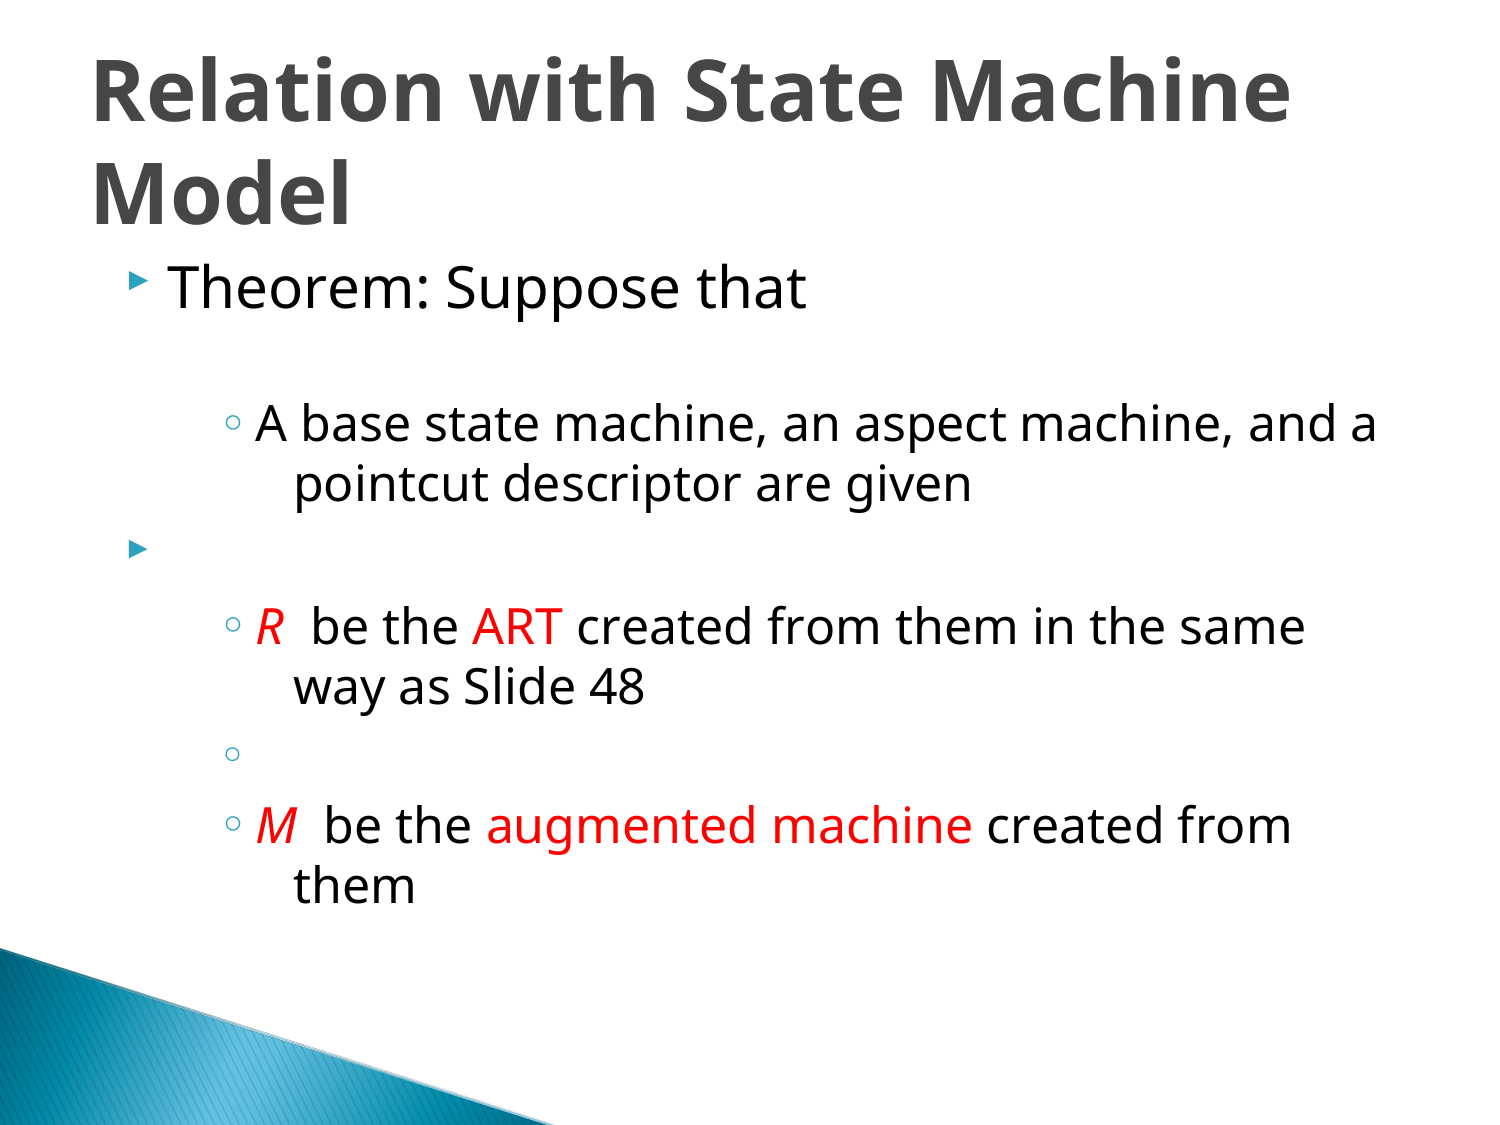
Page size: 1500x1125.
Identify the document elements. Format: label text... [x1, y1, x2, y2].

title Relation with State Machine Model [75, 28, 1426, 242]
list Theorem: Suppose that A base state machine, an aspect machine, and a pointcut descriptor are given R be the ART created from them in the same way as Slide 48 M be the augmented machine created from them [75, 242, 1426, 987]
